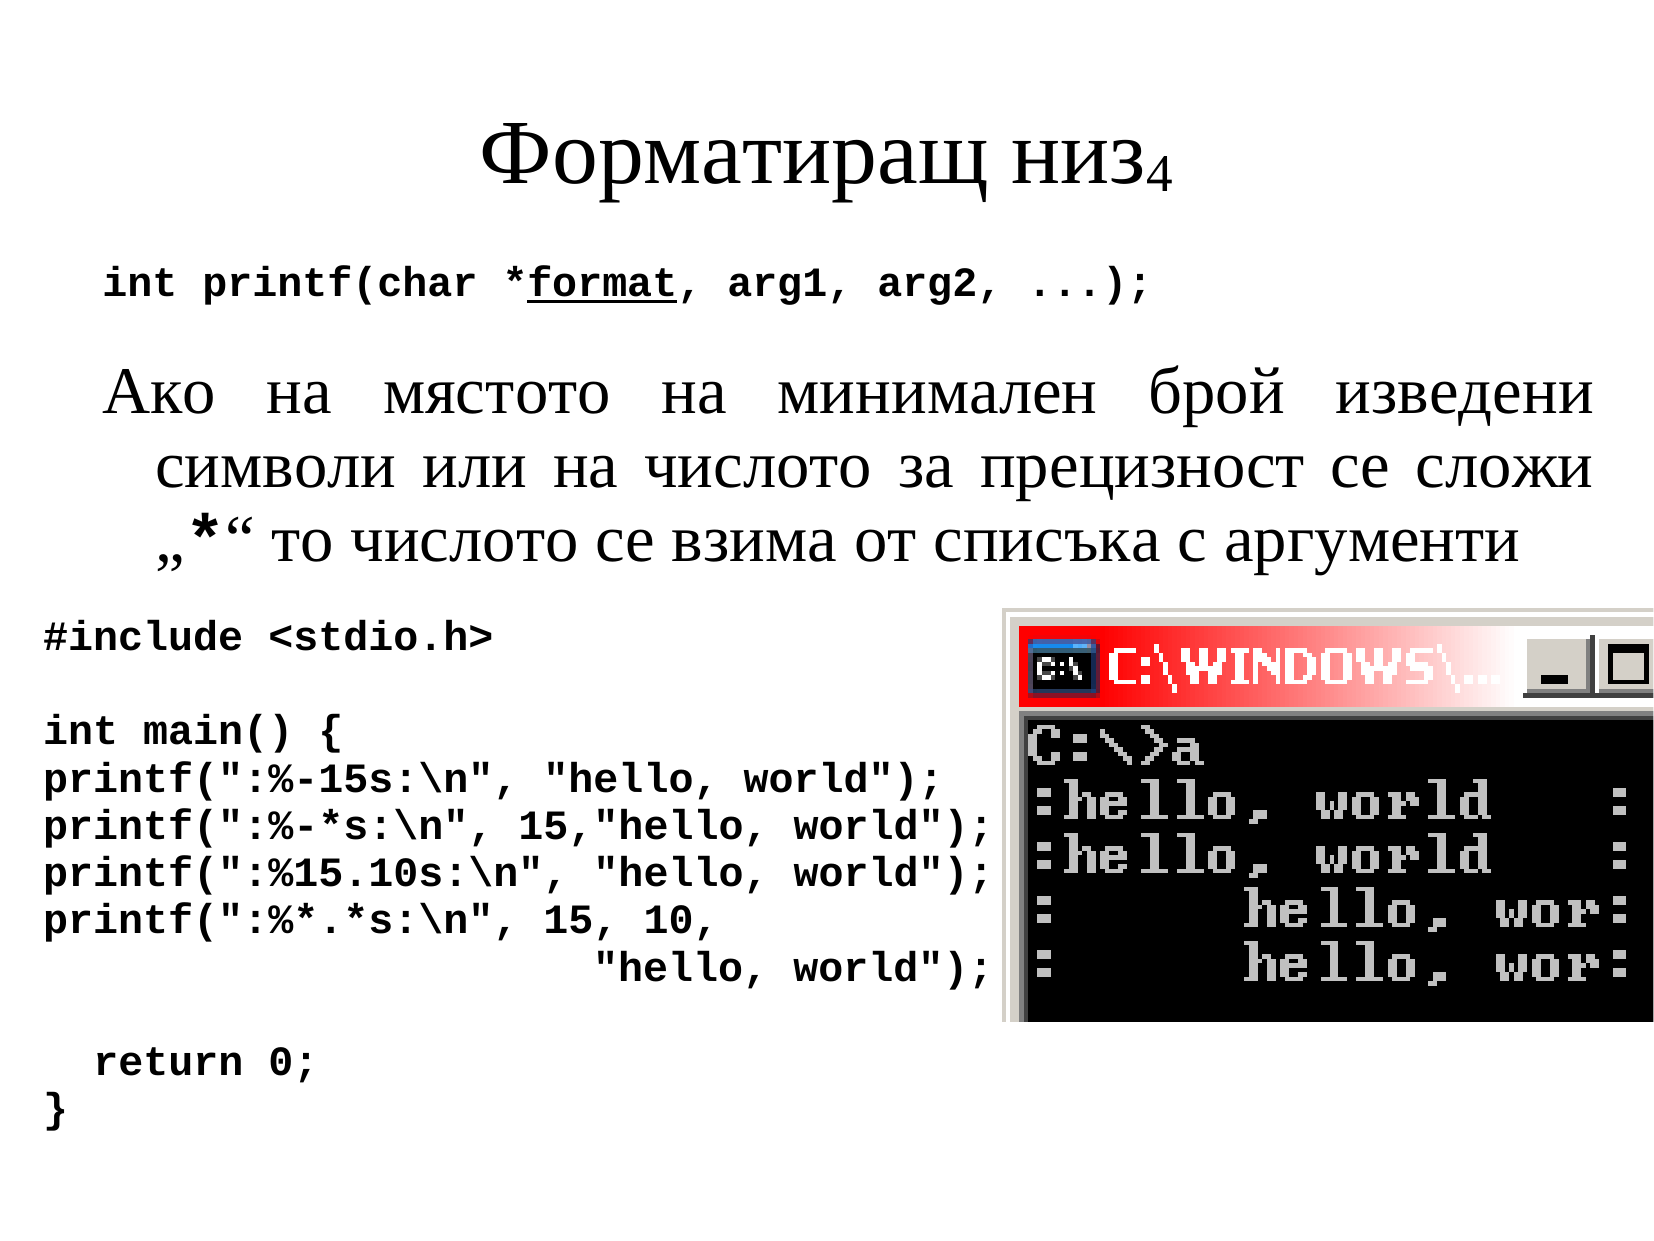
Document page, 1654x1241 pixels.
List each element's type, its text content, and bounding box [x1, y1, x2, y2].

text_box int printf(char *format, arg1, arg2, ...); [87, 254, 1523, 304]
text_box #include <stdio.h> int main() { printf(":%-15s:\n", "hello, world"); printf(":%-*s:\n", 15,"hello, world"); printf(":%15.10s:\n", "hello, world"); printf(":%*.*s:\n", 15, 10, "hello, world"); return 0; } [28, 608, 1464, 1197]
picture [1002, 608, 1654, 1022]
title Форматиращ низ4 [82, 49, 1571, 257]
subtitle Ако на мястото на минимален брой изведени символи или на числото за прецизност се сложи „*“ то числото се взима от списъка с аргументи [84, 304, 1596, 608]
